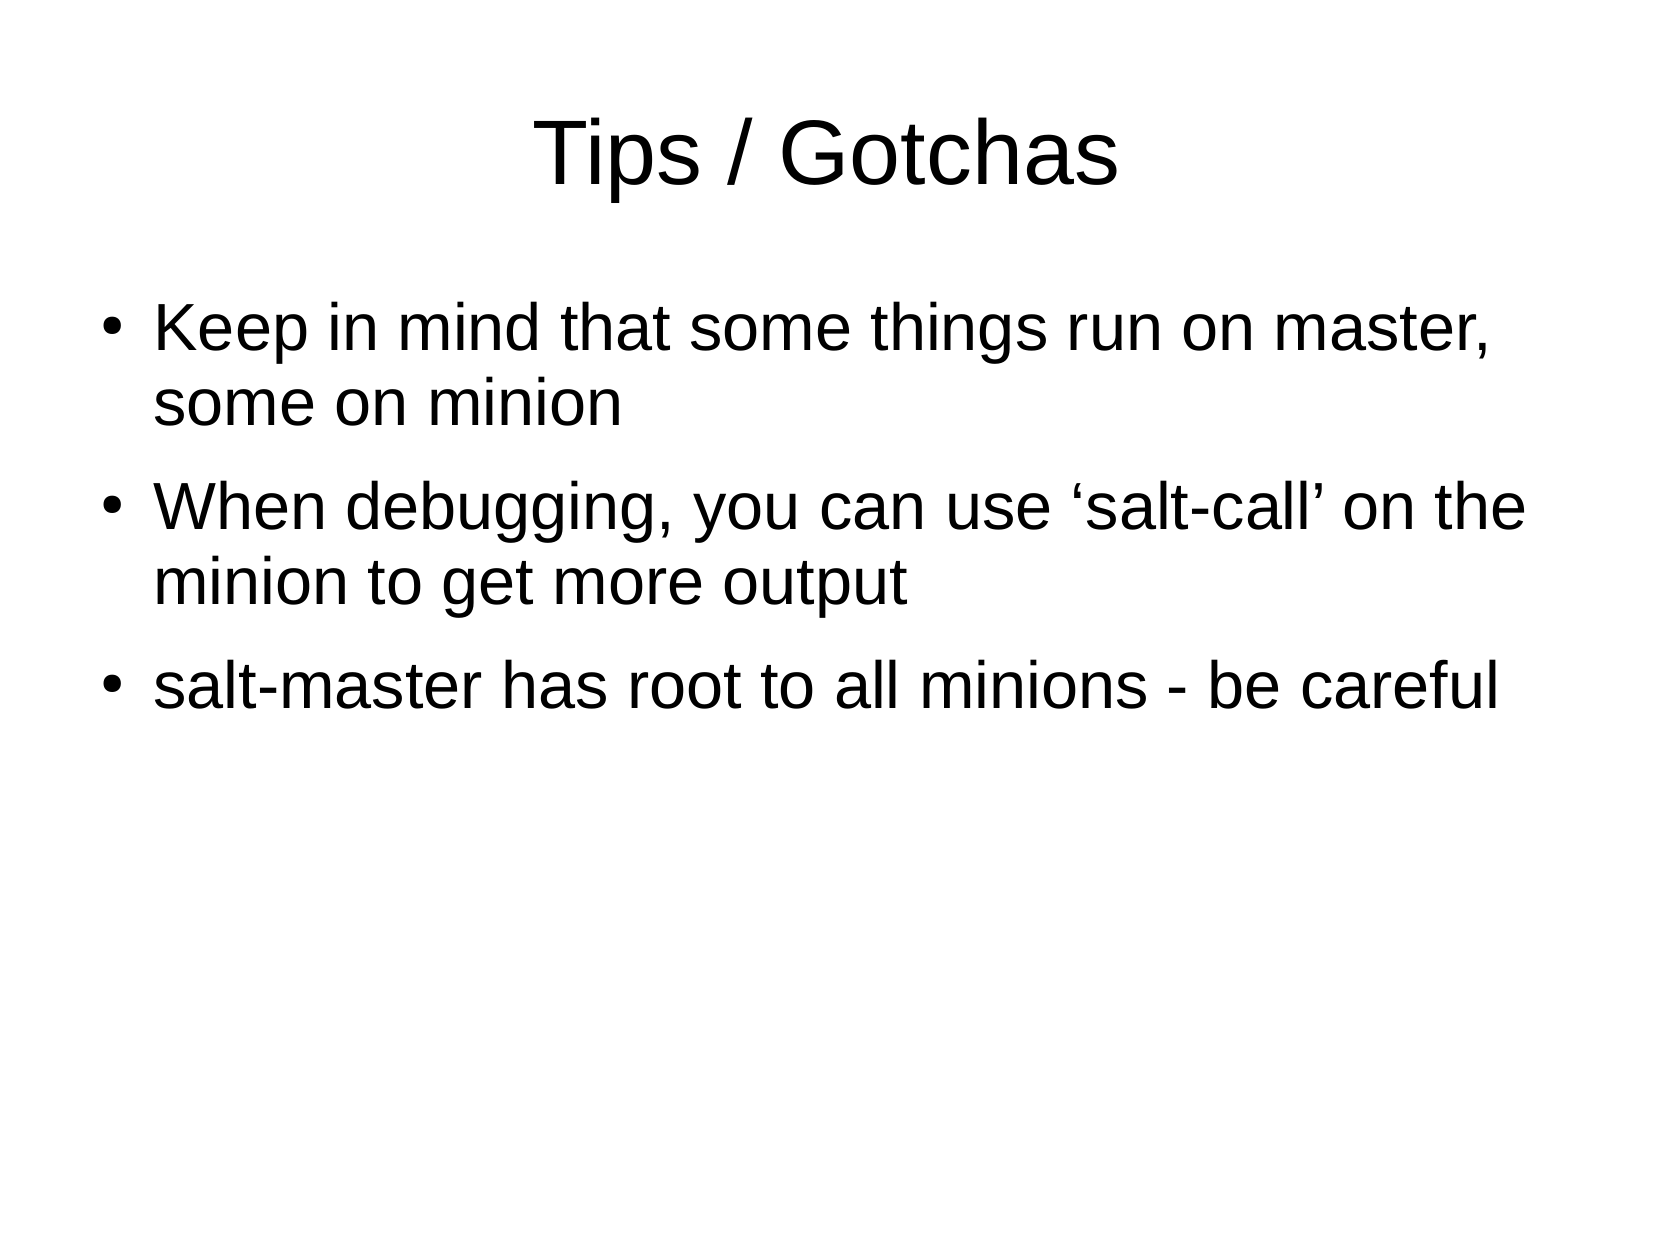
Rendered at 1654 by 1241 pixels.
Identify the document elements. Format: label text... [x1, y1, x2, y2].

title Tips / Gotchas [82, 49, 1571, 257]
list Keep in mind that some things run on master, some on minion When debugging, you can use ‘salt-call’ on the minion to get more output salt-master has root to all minions - be careful [82, 290, 1571, 1010]
